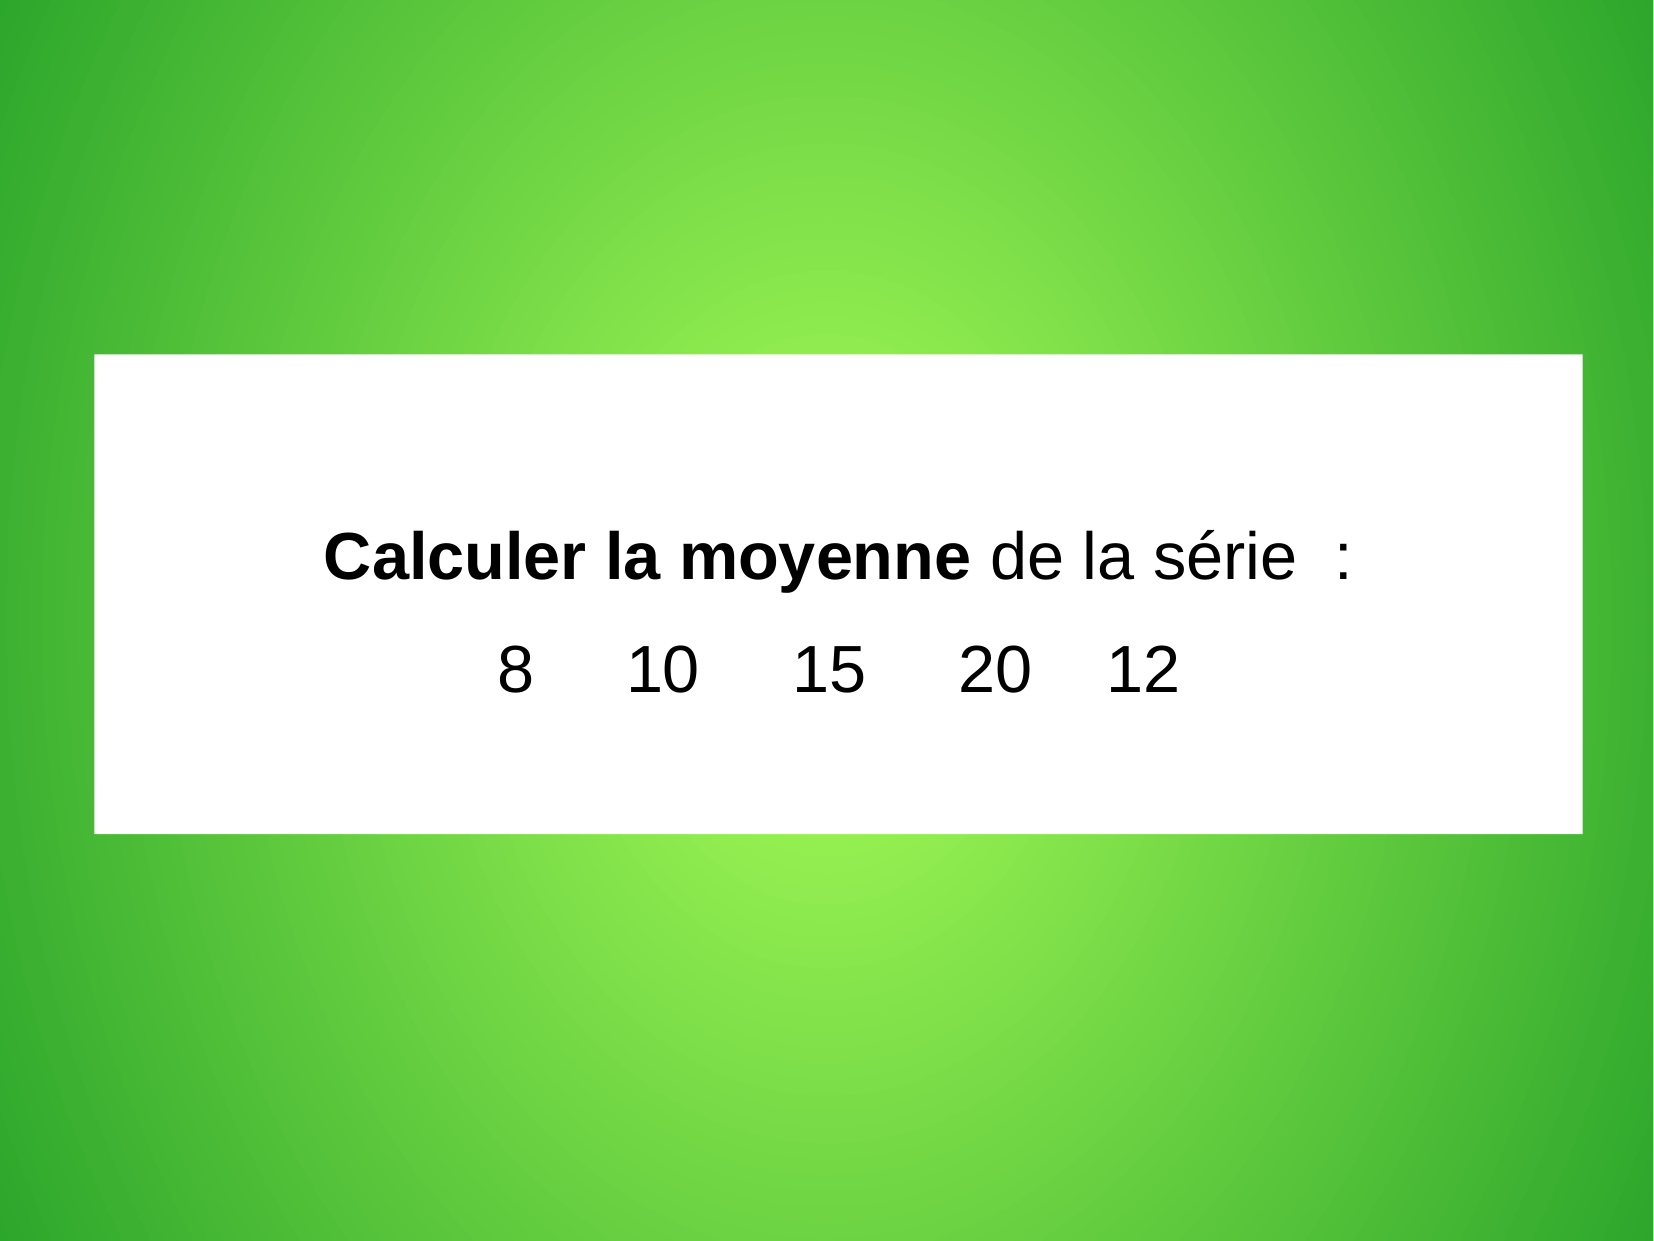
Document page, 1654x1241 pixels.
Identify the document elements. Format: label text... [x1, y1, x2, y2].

picture [0, 0, 1654, 1241]
subtitle Calculer la moyenne de la série : 8 10 15 20 12 [94, 354, 1583, 835]
